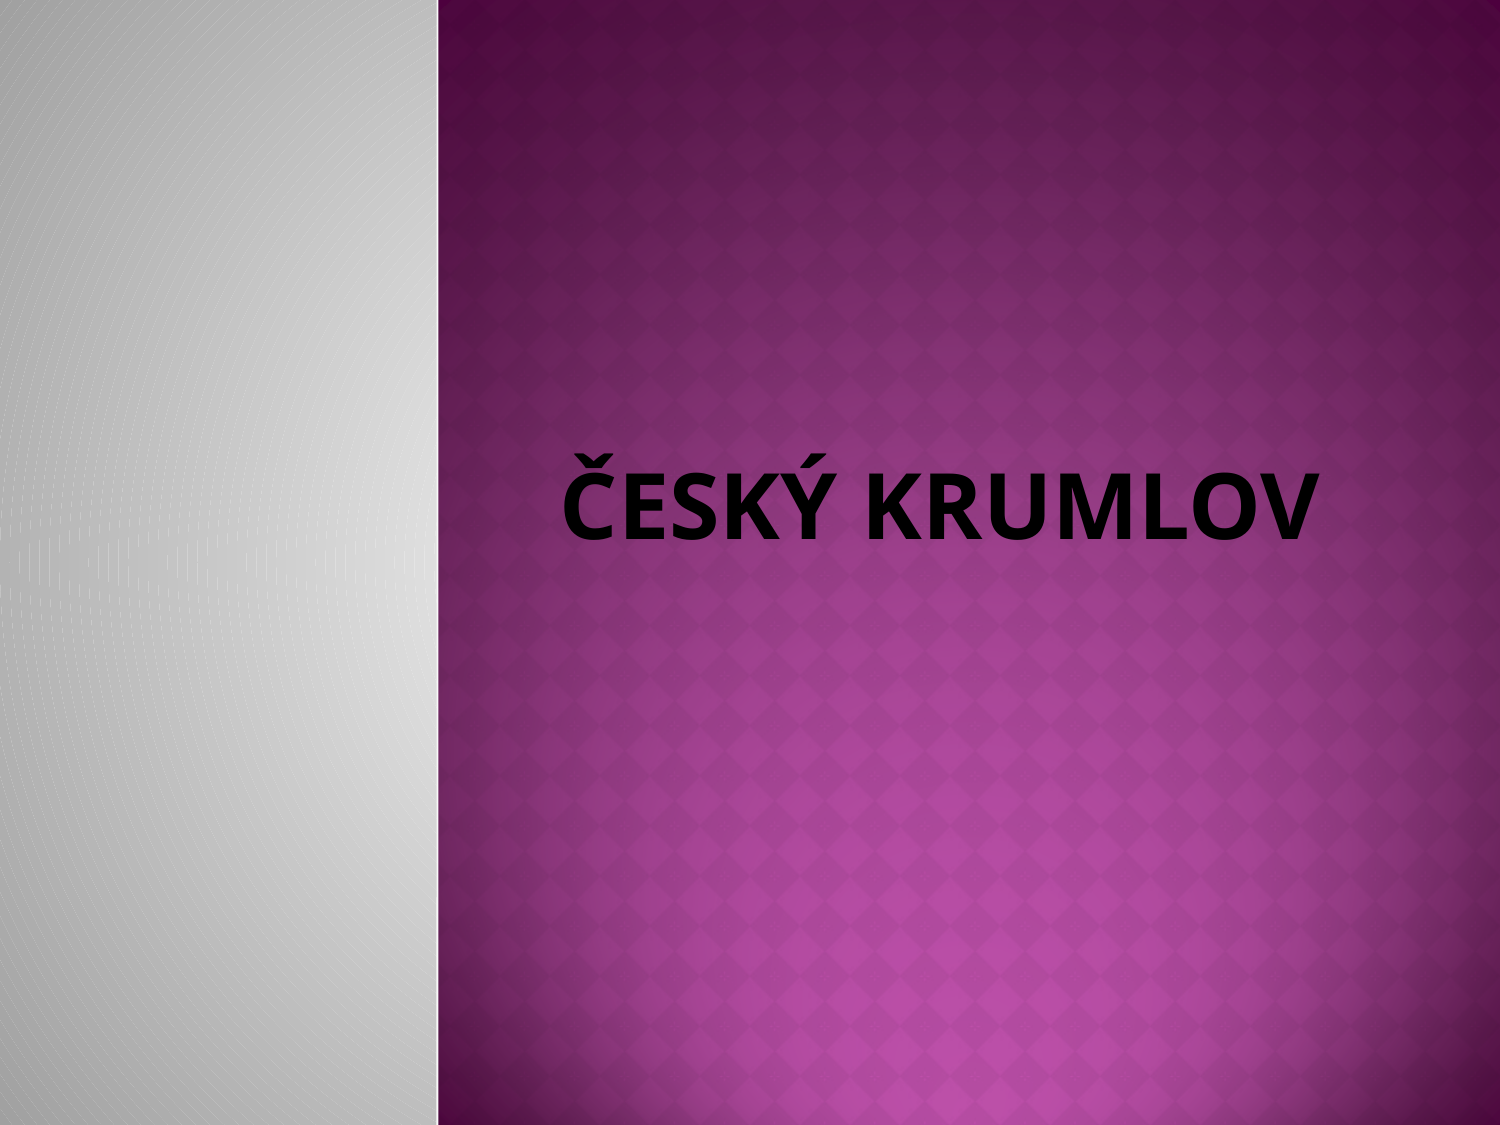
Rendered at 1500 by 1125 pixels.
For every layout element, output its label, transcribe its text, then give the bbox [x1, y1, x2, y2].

title Český krumlov [552, 87, 1390, 559]
